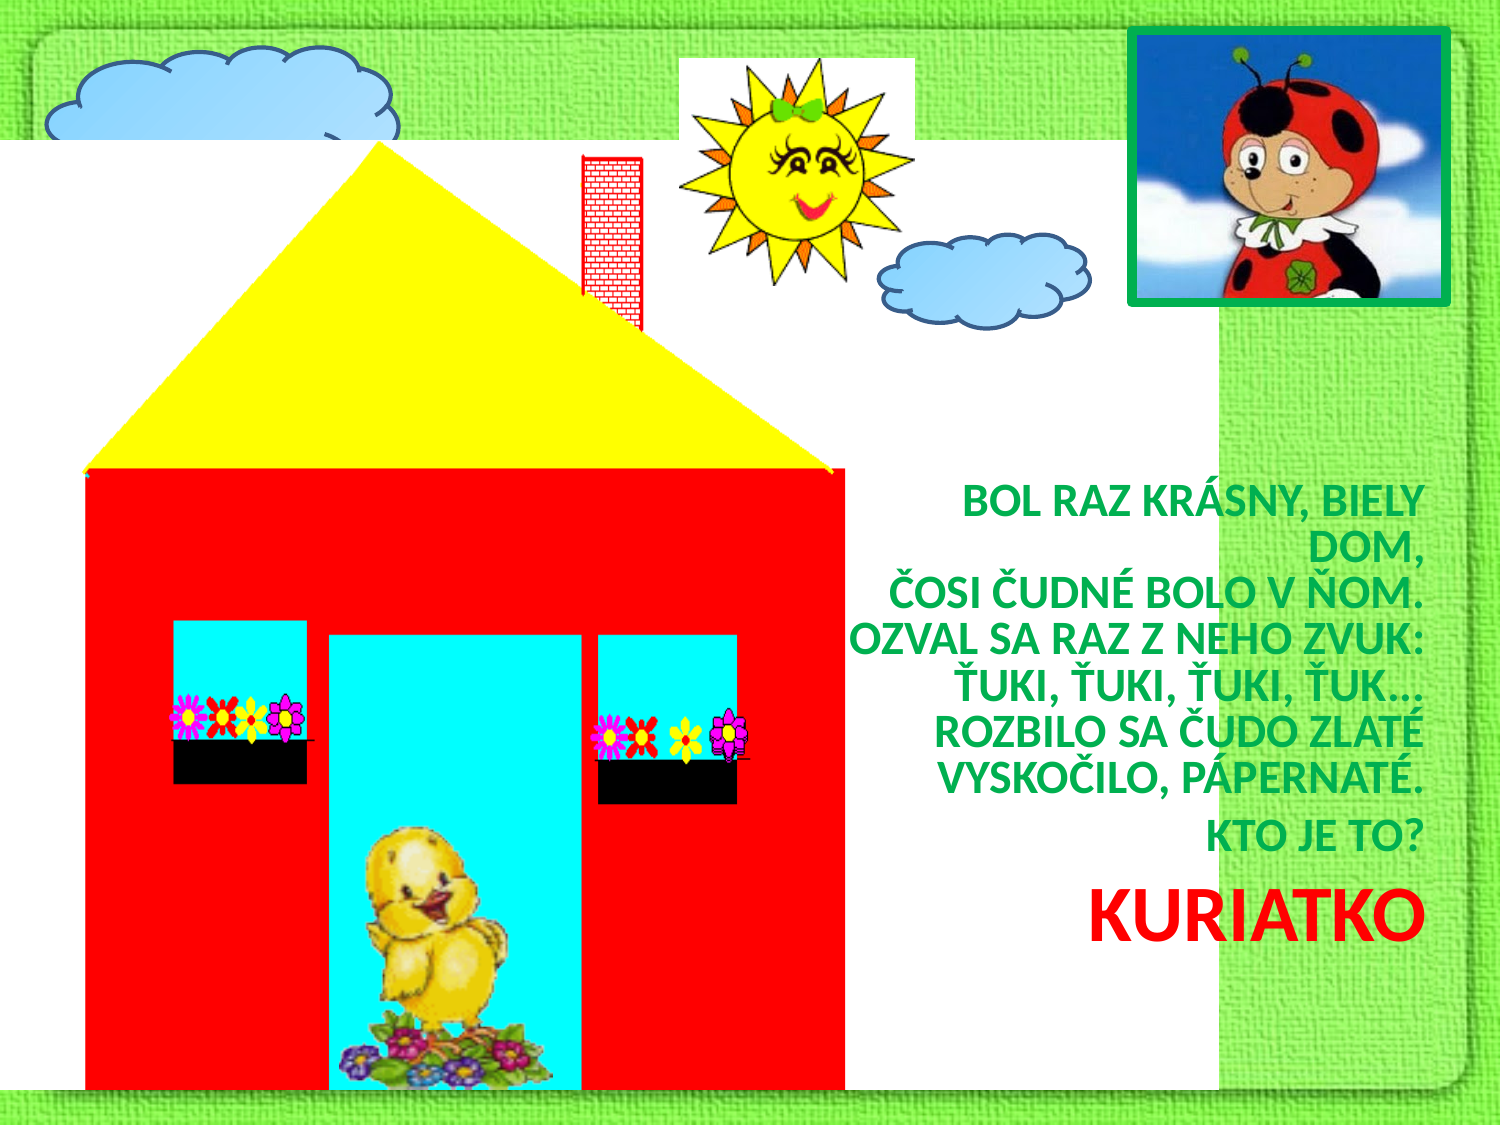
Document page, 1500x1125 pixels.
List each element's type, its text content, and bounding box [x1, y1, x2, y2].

picture [1136, 35, 1442, 298]
text_box [46, 47, 399, 140]
list BOL RAZ KRÁSNY, BIELY DOM, ČOSI ČUDNÉ BOLO V ŇOM. OZVAL SA RAZ Z NEHO ZVUK: ŤUKI, ŤUKI, ŤUKI, ŤUK... ROZBILO SA ČUDO ZLATÉ VYSKOČILO, PÁPERNATÉ. KTO JE TO? KURIATKO [726, 457, 1442, 1114]
text_box [878, 234, 1090, 329]
picture [0, 58, 1219, 1090]
